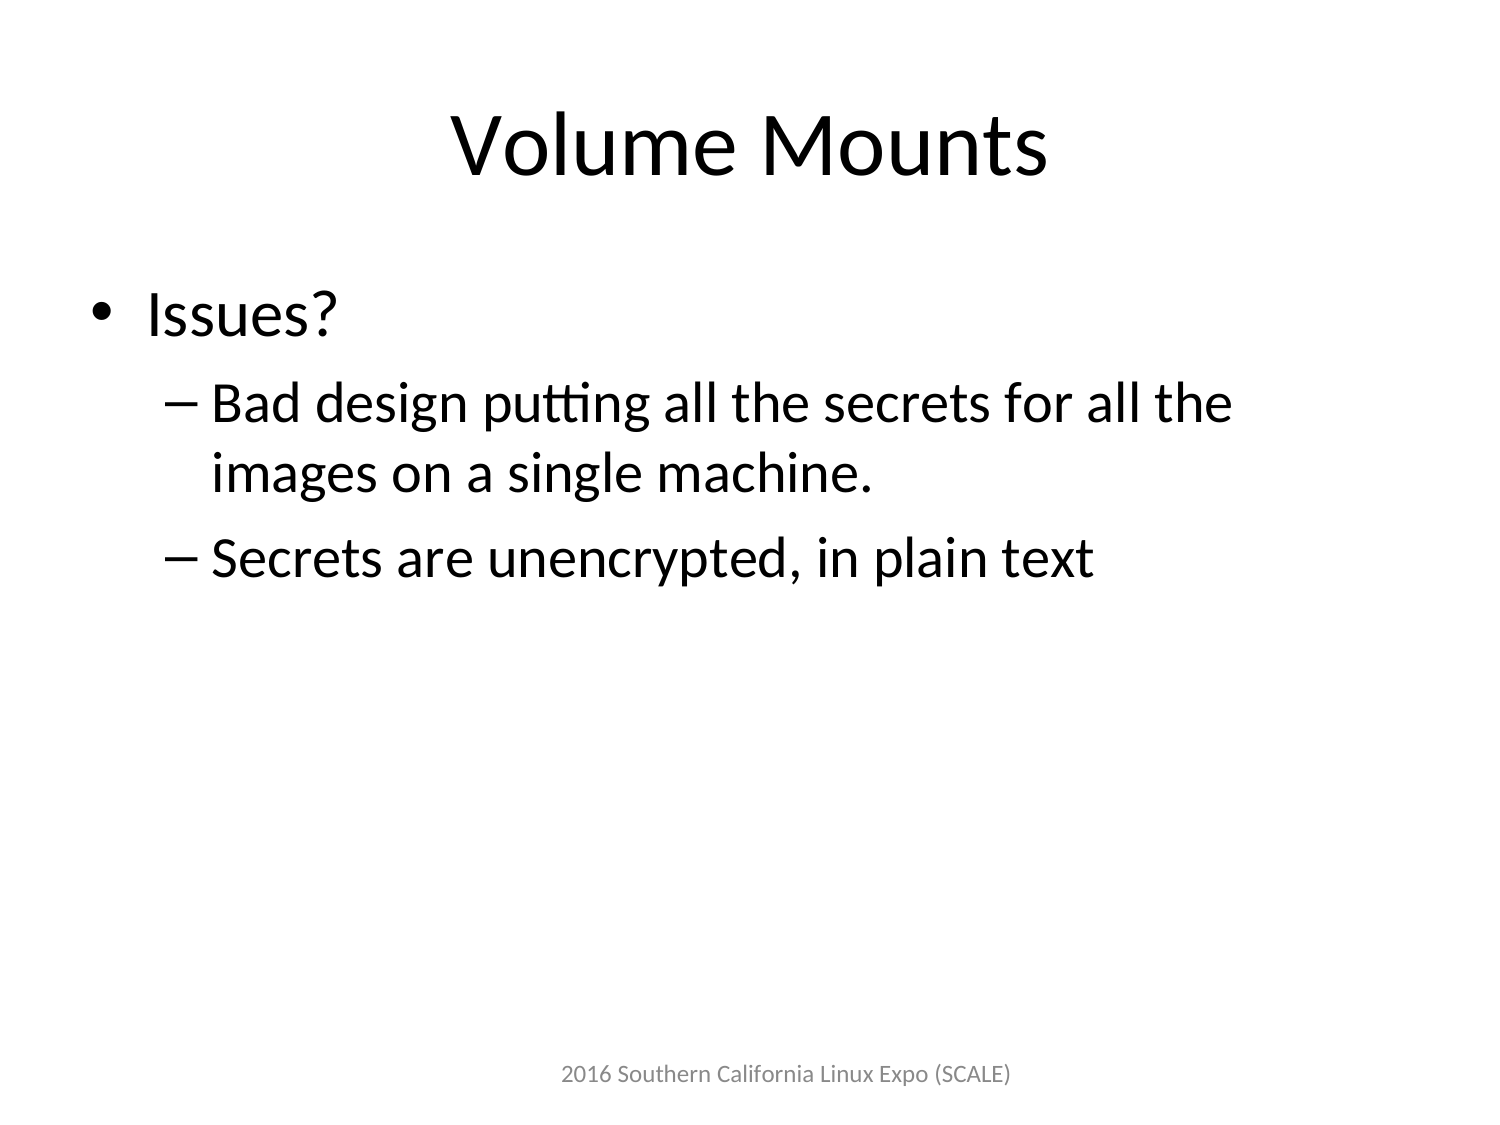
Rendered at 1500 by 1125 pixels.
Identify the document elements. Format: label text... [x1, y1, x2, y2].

list Issues? Bad design putting all the secrets for all the images on a single machine. Secrets are unencrypted, in plain text [75, 262, 1426, 1005]
title Volume Mounts [75, 45, 1426, 233]
text_box 2016 Southern California Linux Expo (SCALE) [512, 1042, 1067, 1103]
